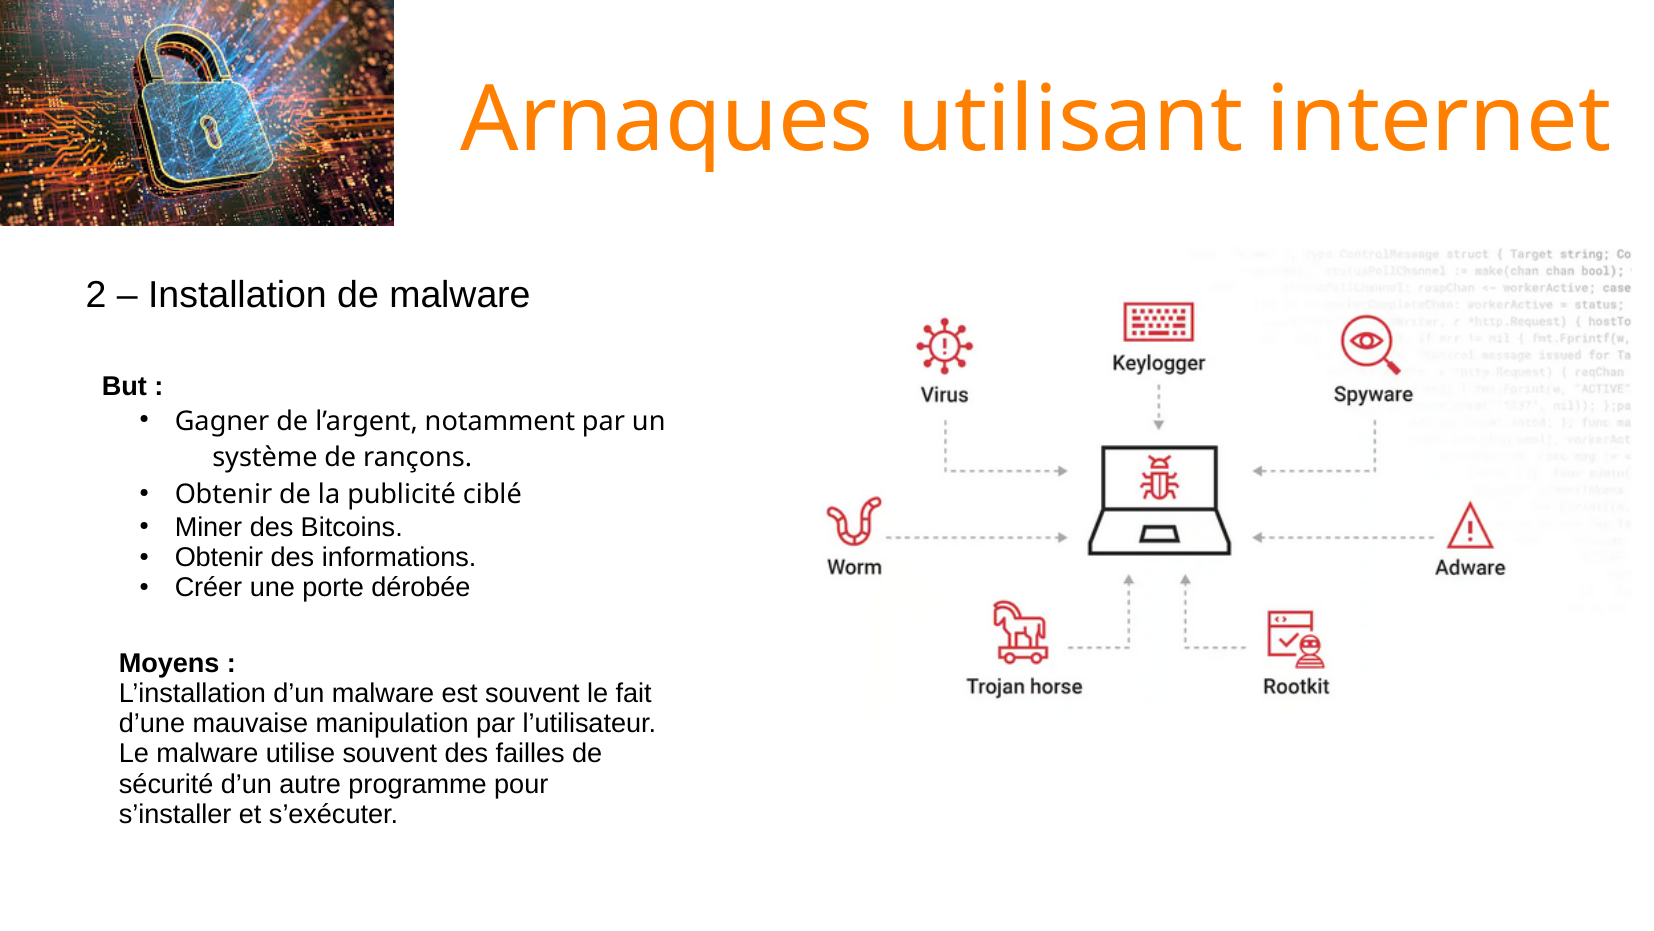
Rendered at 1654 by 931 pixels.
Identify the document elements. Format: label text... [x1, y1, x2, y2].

picture [0, 0, 394, 226]
text_box Moyens : L’installation d’un malware est souvent le fait d’une mauvaise manipulation par l’utilisateur. Le malware utilise souvent des failles de sécurité d’un autre programme pour s’installer et s’exécuter. [104, 640, 683, 875]
text_box But : Gagner de l’argent, notamment par un système de rançons. Obtenir de la publicité ciblé Miner des Bitcoins. Obtenir des informations. Créer une porte dérobée [87, 363, 693, 651]
text_box 2 – Installation de malware [70, 266, 568, 330]
title Arnaques utilisant internet [419, 4, 1654, 225]
picture [693, 233, 1632, 713]
